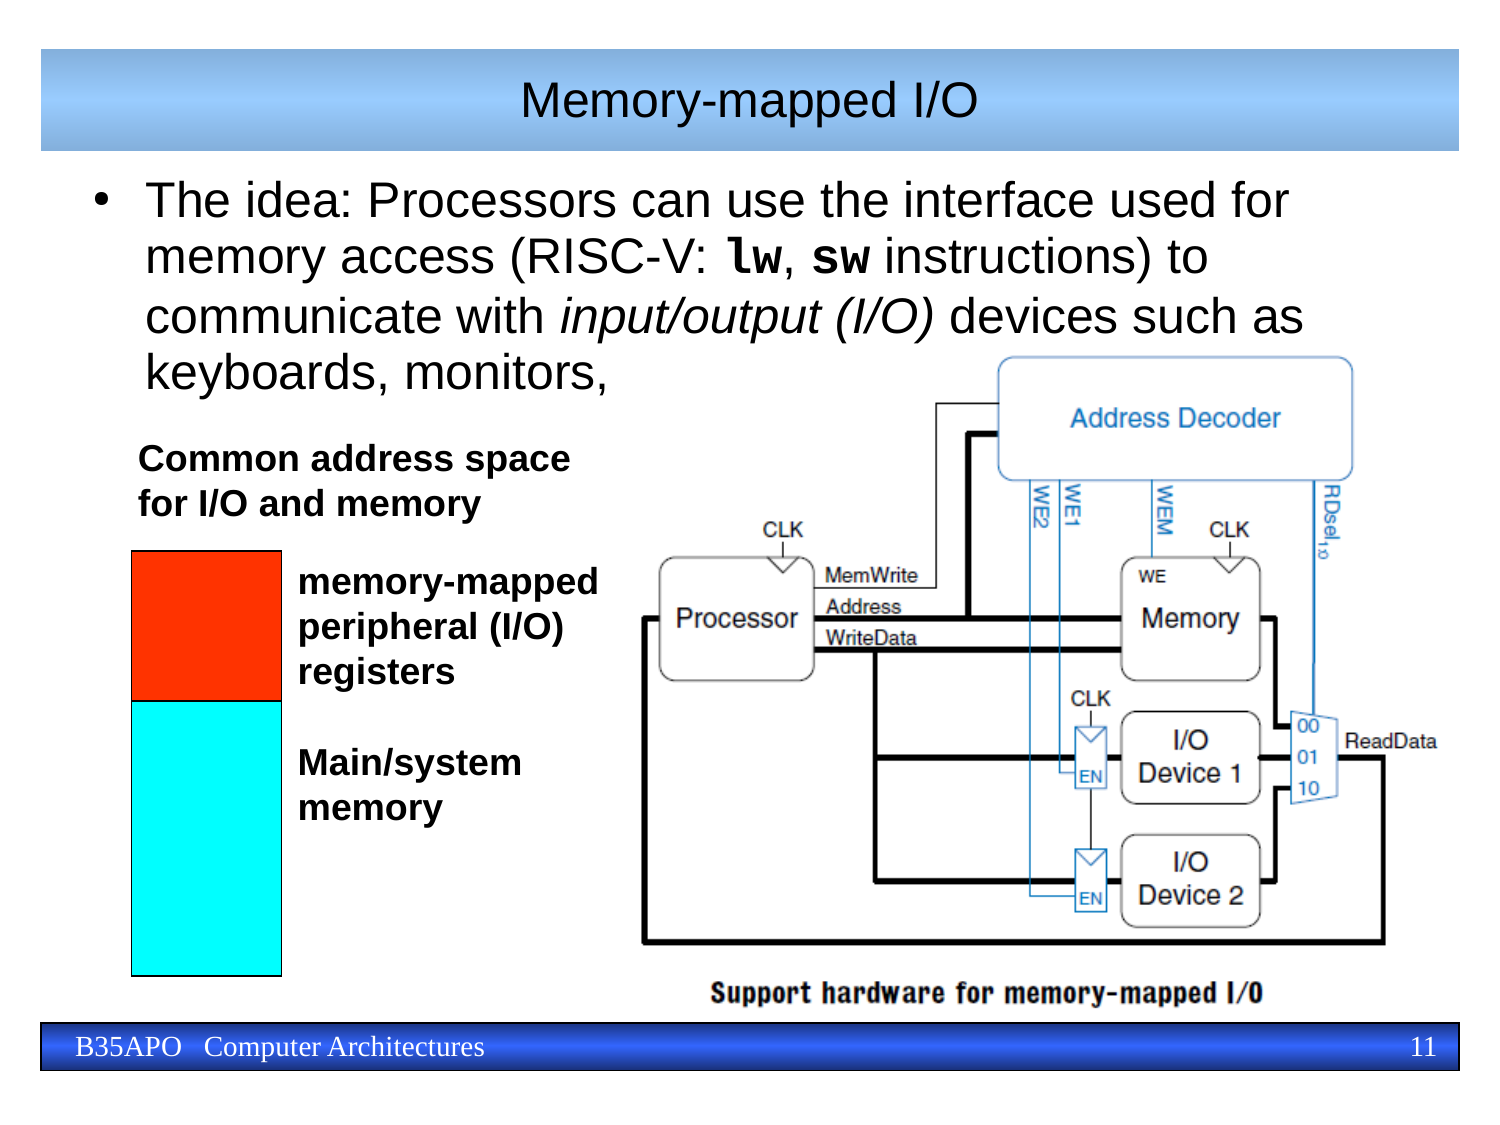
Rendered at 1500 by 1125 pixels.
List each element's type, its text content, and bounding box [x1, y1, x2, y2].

list The idea: Processors can use the interface used for memory access (RISC-V: lw, sw instructions) to communicate with input/output (I/O) devices such as keyboards, monitors, and printers. [75, 172, 1396, 546]
text_box [131, 551, 282, 977]
text_box Common address space for I/O and memory [123, 426, 613, 532]
picture [612, 345, 1450, 1016]
title Memory-mapped I/O [41, 49, 1459, 151]
text_box Main/system memory [282, 730, 612, 836]
text_box memory-mapped peripheral (I/O) registers [282, 549, 658, 700]
